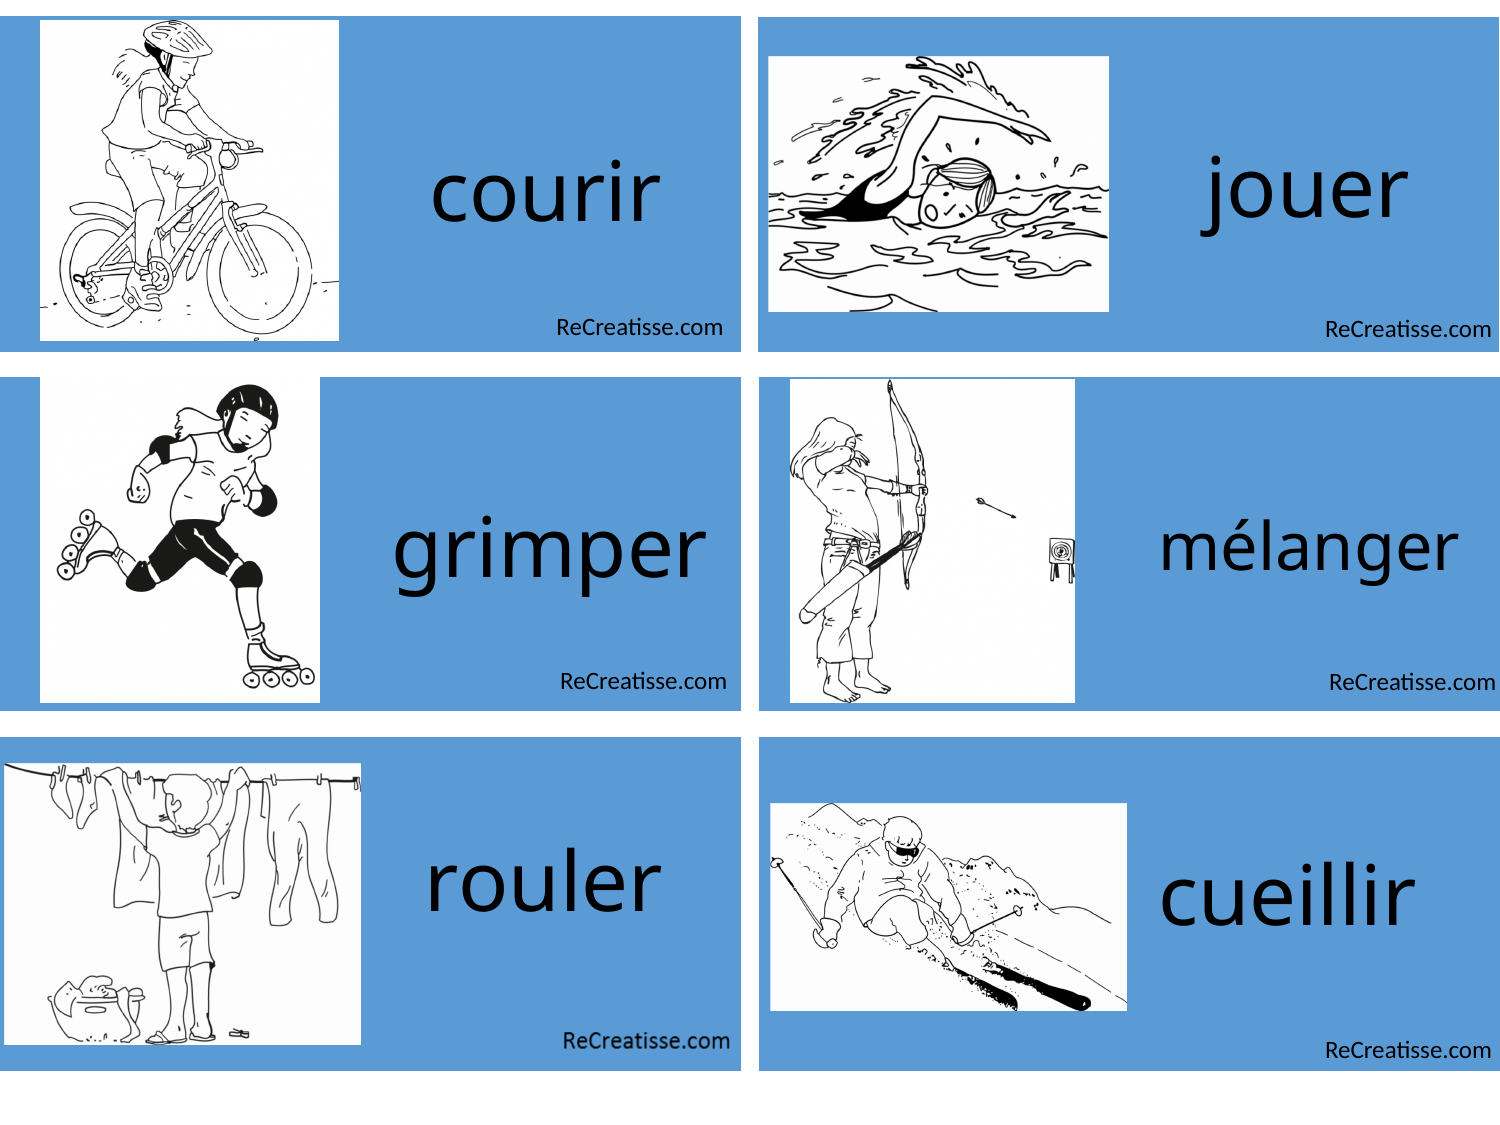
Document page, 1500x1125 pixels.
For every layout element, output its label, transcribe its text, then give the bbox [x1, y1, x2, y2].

picture [770, 803, 1127, 1011]
text_box ReCreatisse.com [541, 303, 739, 348]
table_header [759, 377, 1129, 711]
table_header [1129, 377, 1500, 711]
picture [790, 379, 1075, 703]
text_box cueillir [1143, 835, 1432, 950]
picture [4, 763, 361, 1045]
table_header [1129, 737, 1500, 1071]
table_header [371, 377, 741, 711]
table_header [759, 737, 1129, 1071]
table_header [0, 16, 371, 352]
text_box ReCreatisse.com [545, 657, 743, 702]
table_header [371, 16, 741, 352]
text_box ReCreatisse.com [1310, 305, 1500, 350]
text_box ReCreatisse.com [1310, 1026, 1500, 1071]
text_box mélanger [1143, 496, 1476, 591]
picture [40, 377, 320, 703]
table_header [371, 737, 741, 1071]
text_box jouer [1190, 126, 1425, 241]
text_box grimper [376, 486, 724, 601]
text_box courir [415, 131, 677, 246]
text_box ReCreatisse.com [1314, 658, 1500, 703]
picture [768, 56, 1109, 312]
table_header [1129, 17, 1499, 352]
picture [40, 20, 339, 341]
text_box rouler [409, 821, 679, 936]
table_header [0, 737, 371, 1071]
table_header [758, 17, 1129, 352]
picture [547, 1017, 748, 1072]
table_header [0, 377, 371, 711]
